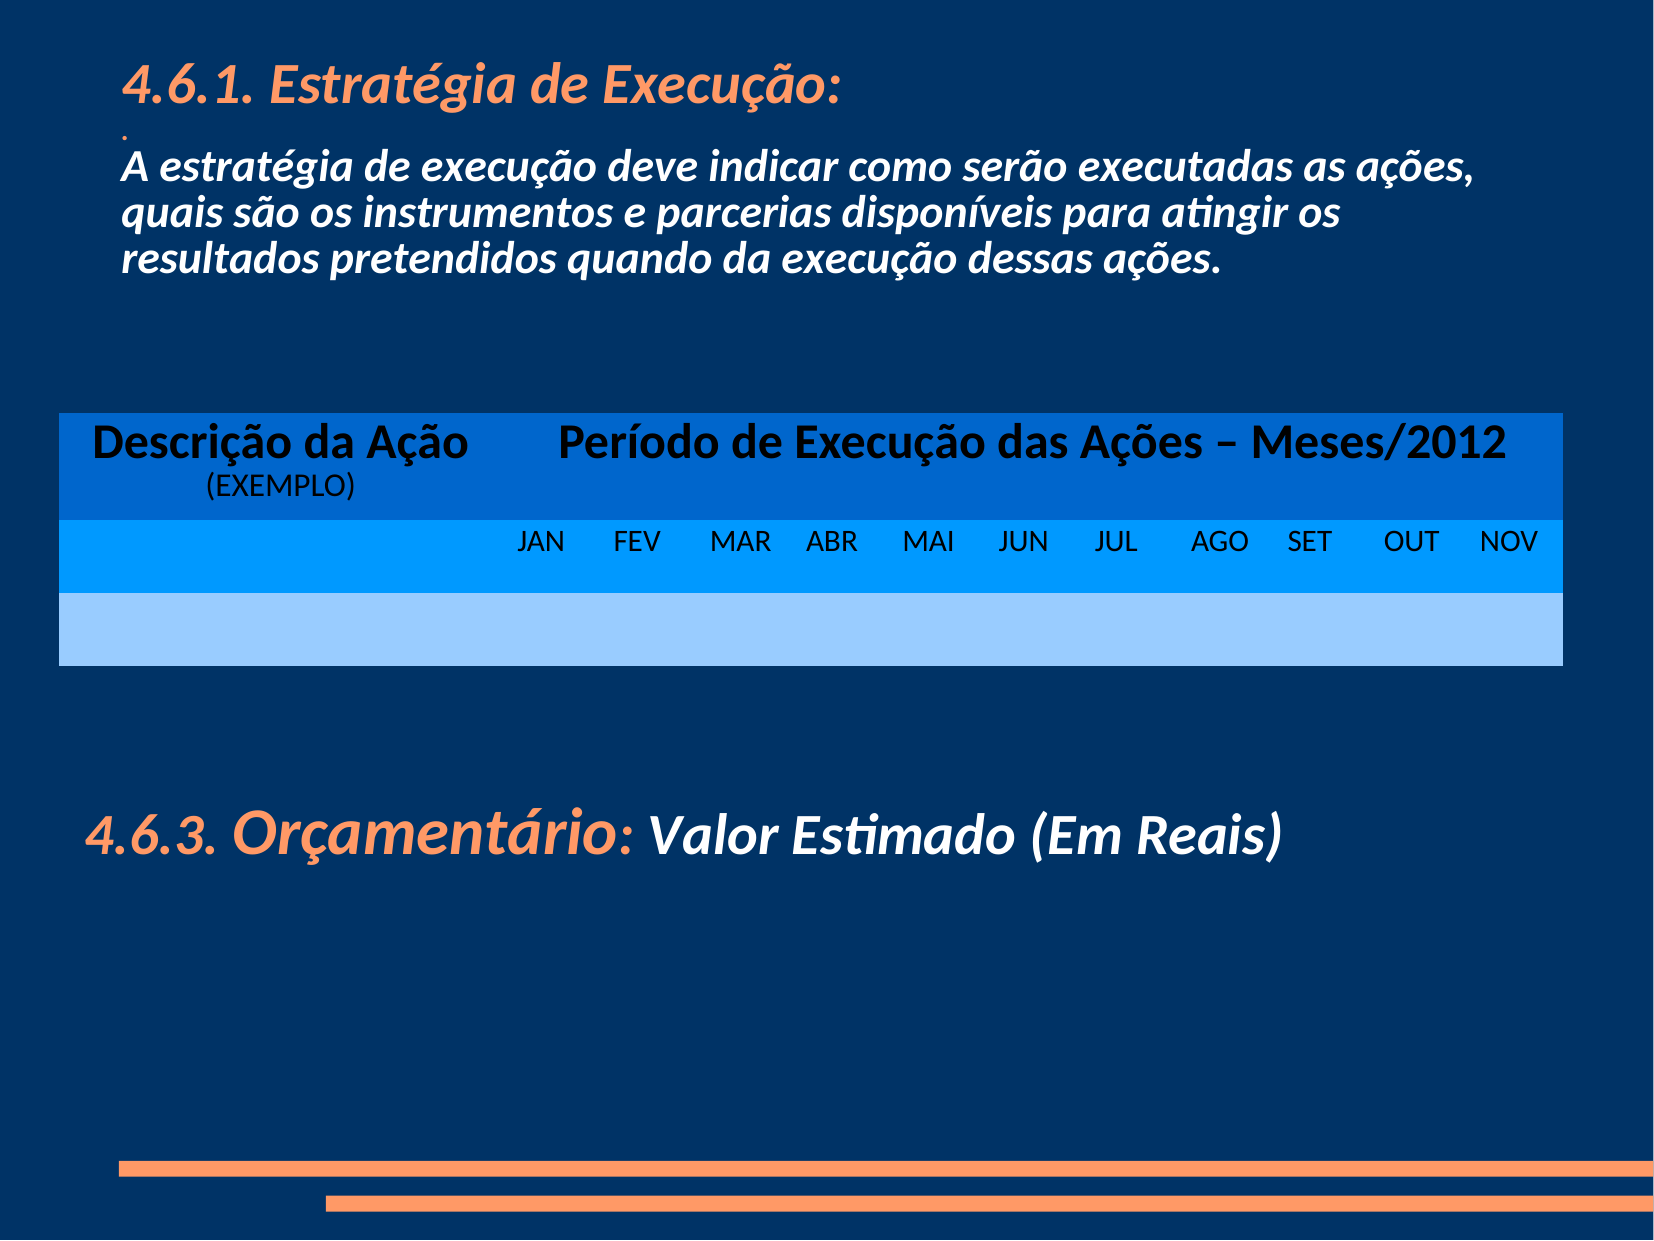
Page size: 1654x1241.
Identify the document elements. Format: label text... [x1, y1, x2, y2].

table_cell OUT [1369, 520, 1465, 593]
table_cell JUL [1080, 520, 1176, 593]
table_cell [1176, 593, 1273, 666]
table_cell NOV [1465, 520, 1563, 593]
table_cell [1465, 593, 1563, 666]
table_cell [59, 520, 503, 593]
table_cell [695, 593, 791, 666]
table_cell FEV [599, 520, 695, 593]
table_cell [503, 593, 599, 666]
table_cell JUN [984, 520, 1080, 593]
table_cell SET [1273, 520, 1369, 593]
table_header Descrição da Ação (EXEMPLO) [59, 413, 503, 520]
table_cell MAR [695, 520, 791, 593]
table_cell [1369, 593, 1465, 666]
table_cell [59, 593, 503, 666]
table_cell JAN [503, 520, 599, 593]
table_cell AGO [1176, 520, 1273, 593]
title 4.6.1. Estratégia de Execução: . A estratégia de execução deve indicar como serão executadas as ações, quais são os instrumentos e parcerias disponíveis para atingir os resultados pretendidos quando da execução dessas ações. [121, 29, 1534, 409]
table_cell [888, 593, 984, 666]
text_box 4.6.3. Orçamentário: Valor Estimado (Em Reais) [84, 797, 1565, 879]
table_header Período de Execução das Ações – Meses/2012 [503, 413, 1563, 520]
table_cell [984, 593, 1080, 666]
table_cell ABR [791, 520, 888, 593]
table_cell [1080, 593, 1176, 666]
table_cell MAI [888, 520, 984, 593]
table_cell [791, 593, 888, 666]
table_cell [1273, 593, 1369, 666]
table_cell [599, 593, 695, 666]
